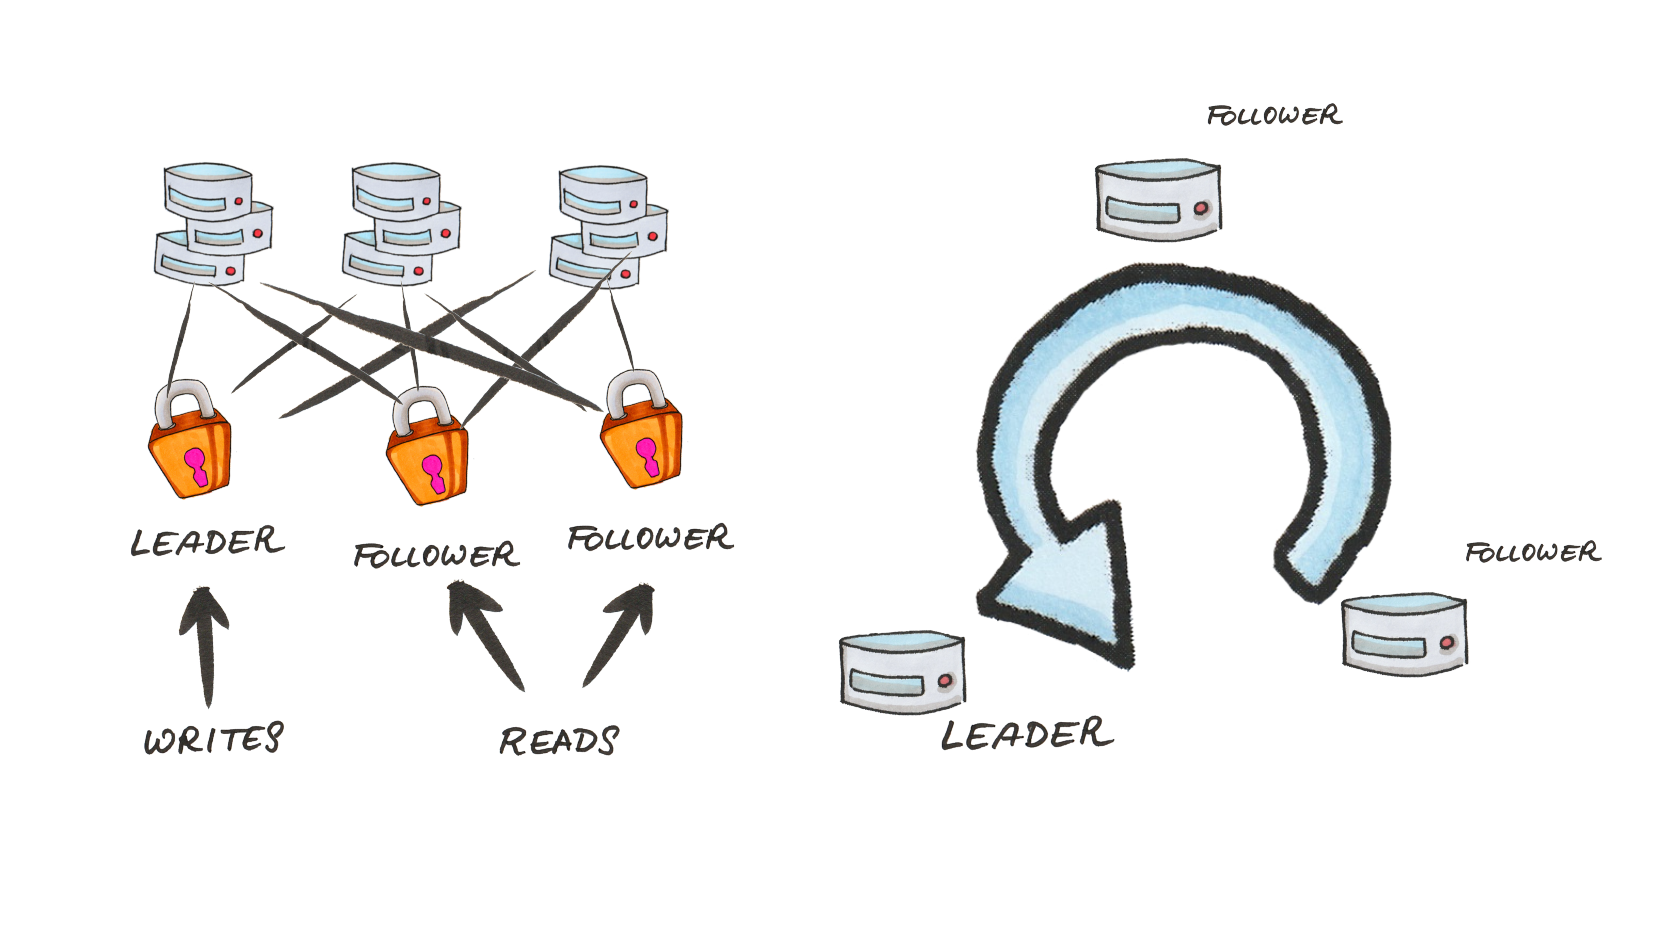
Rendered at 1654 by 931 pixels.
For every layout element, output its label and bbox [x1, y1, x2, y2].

picture [826, 88, 1625, 798]
picture [108, 147, 746, 777]
